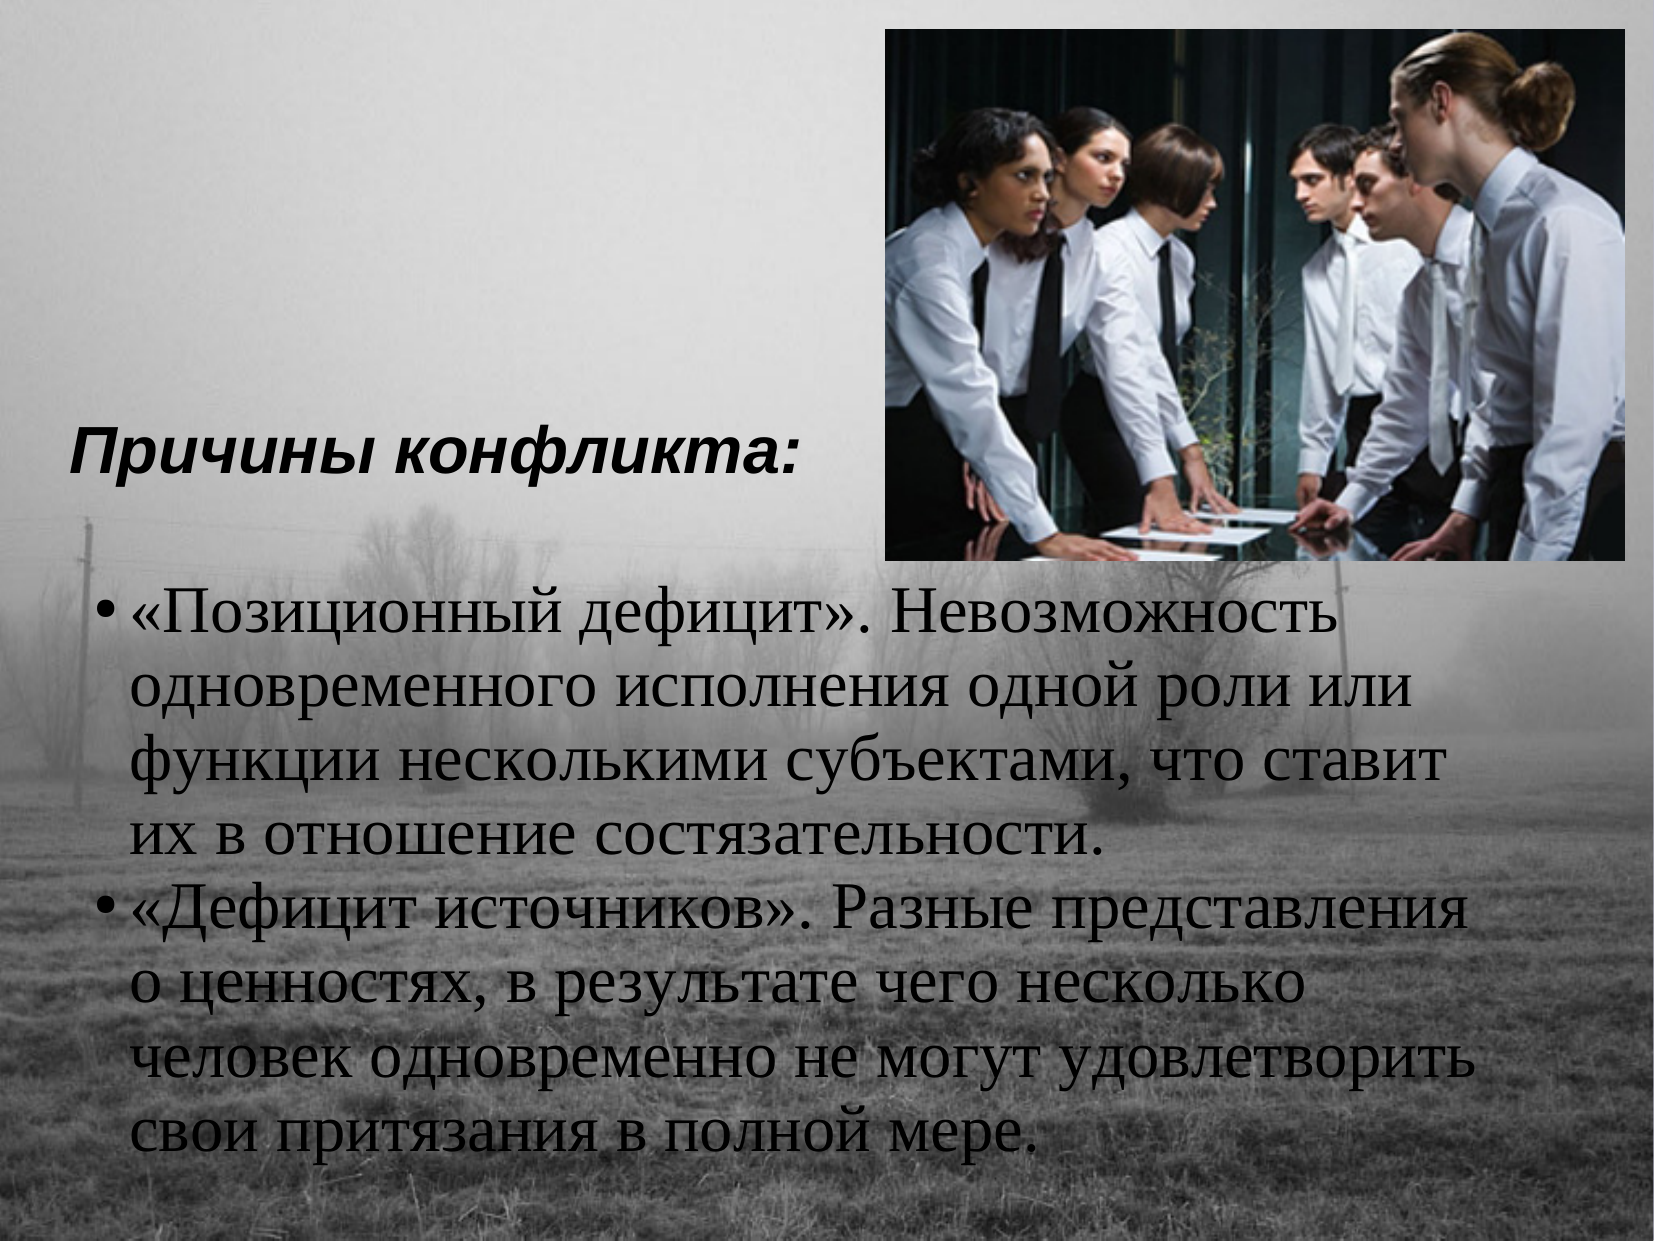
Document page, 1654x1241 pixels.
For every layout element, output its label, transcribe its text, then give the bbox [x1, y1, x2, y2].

subtitle «Позиционный дефицит». Невозможность одновременного исполнения одной роли или функции несколькими субъектами, что ставит их в отношение состязательности. «Дефицит источников». Разные представления о ценностях, в результате чего несколько человек одновременно не могут удовлетворить свои притязания в полной мере. [93, 573, 1506, 1241]
picture [0, 0, 1654, 1241]
title Причины конфликта: [0, 354, 1152, 547]
